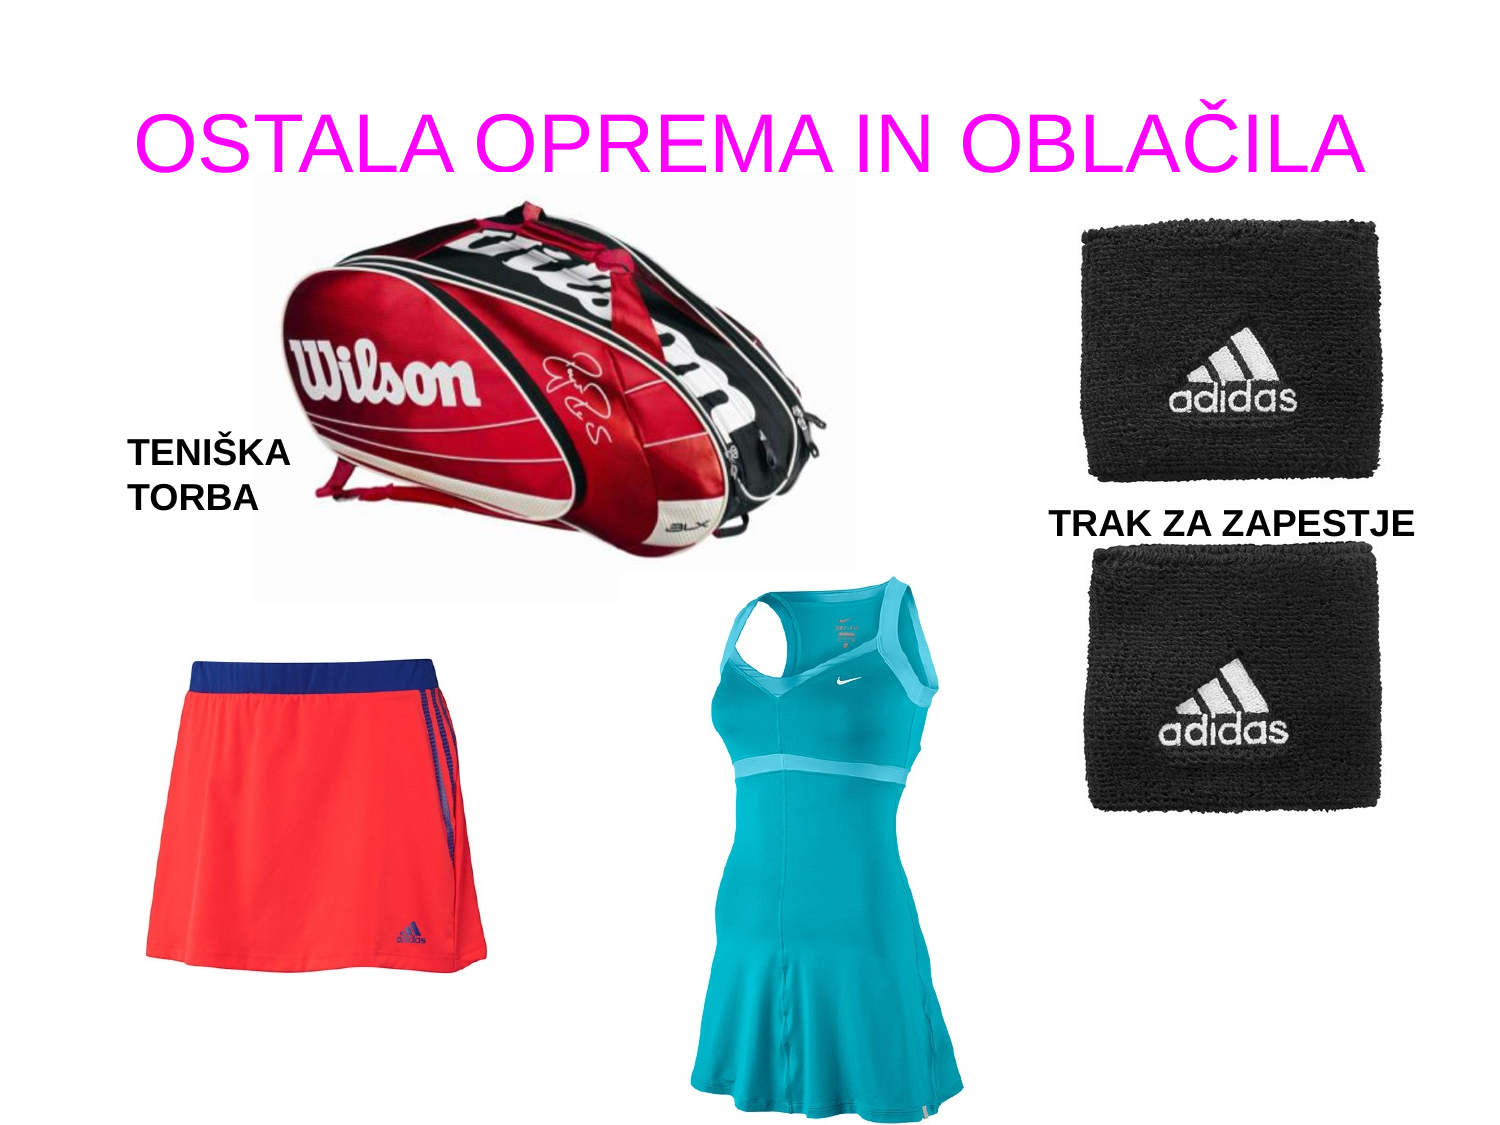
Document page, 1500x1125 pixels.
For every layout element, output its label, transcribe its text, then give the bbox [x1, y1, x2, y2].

picture [1069, 552, 1393, 823]
picture [253, 172, 1034, 1125]
text_box TENIŠKA TORBA [112, 420, 408, 526]
picture [112, 645, 515, 987]
picture [1069, 207, 1393, 491]
title OSTALA OPREMA IN OBLAČILA [75, 45, 1425, 233]
text_box TRAK ZA ZAPESTJE [1033, 491, 1436, 552]
